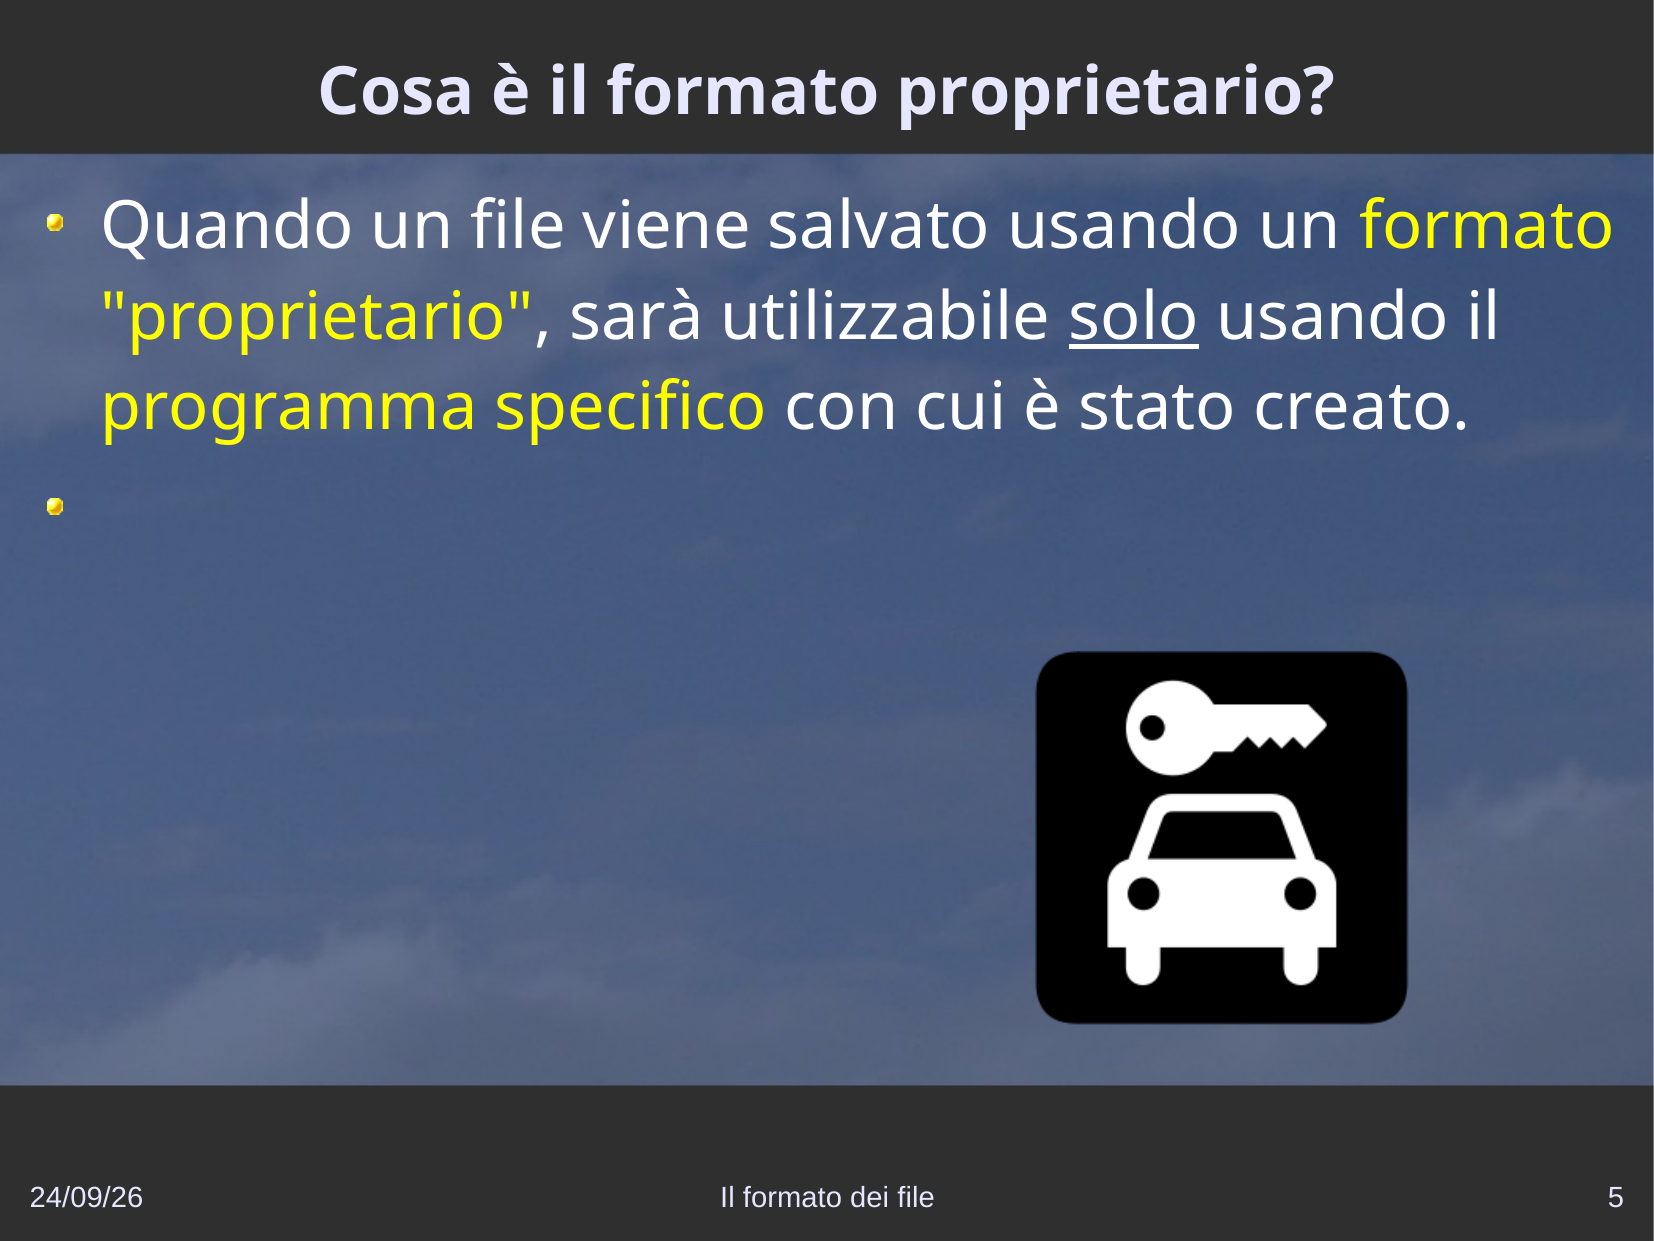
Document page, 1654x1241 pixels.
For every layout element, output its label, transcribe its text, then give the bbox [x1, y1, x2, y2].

picture [0, 0, 1654, 1241]
title Cosa è il formato proprietario? [29, 36, 1625, 141]
list Quando un file viene salvato usando un formato "proprietario", sarà utilizzabile solo usando il programma specifico con cui è stato creato. [29, 177, 1625, 1049]
